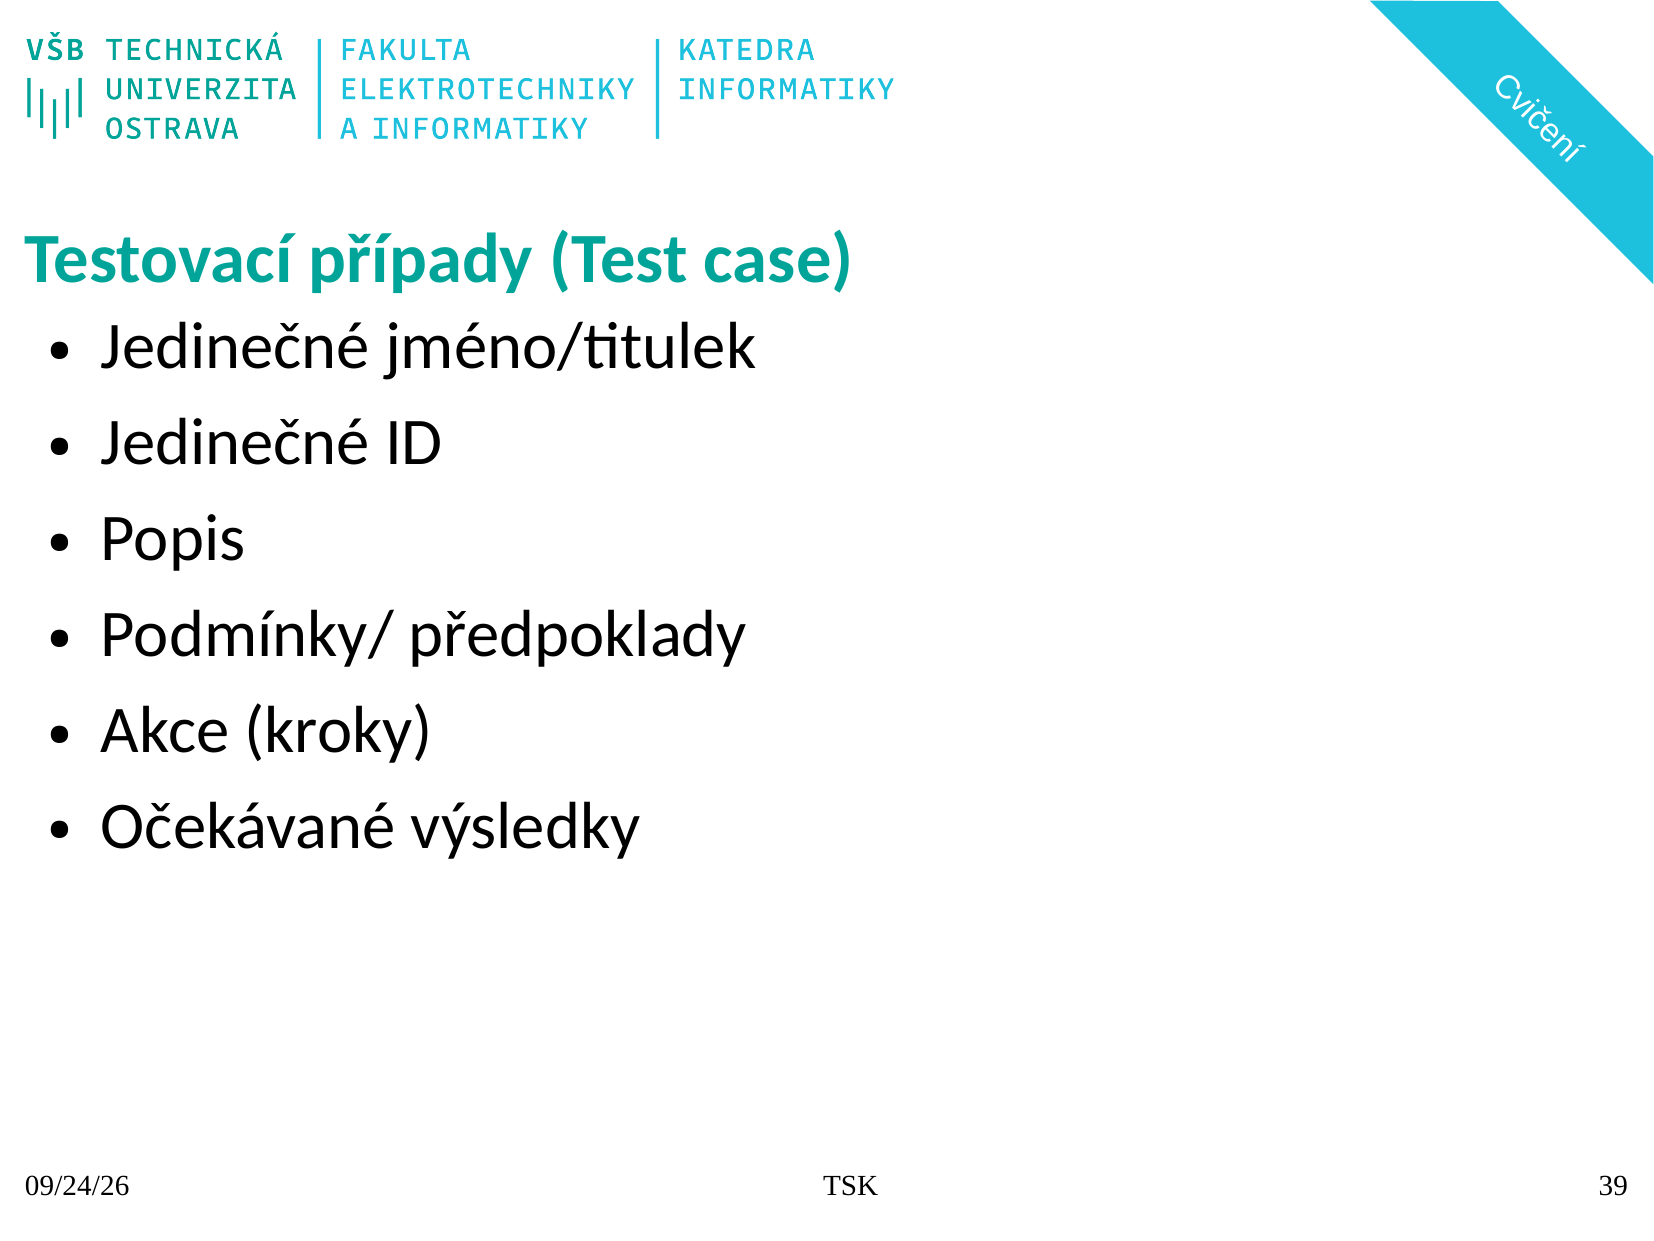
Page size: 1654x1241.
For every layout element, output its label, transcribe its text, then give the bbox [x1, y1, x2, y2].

list Jedinečné jméno/titulek Jedinečné ID Popis Podmínky/ předpoklady Akce (kroky) Očekávané výsledky [30, 318, 1629, 1146]
picture [26, 31, 894, 139]
title Testovací případy (Test case) [24, 169, 1629, 300]
text_box Cvičení [1369, 0, 1654, 285]
